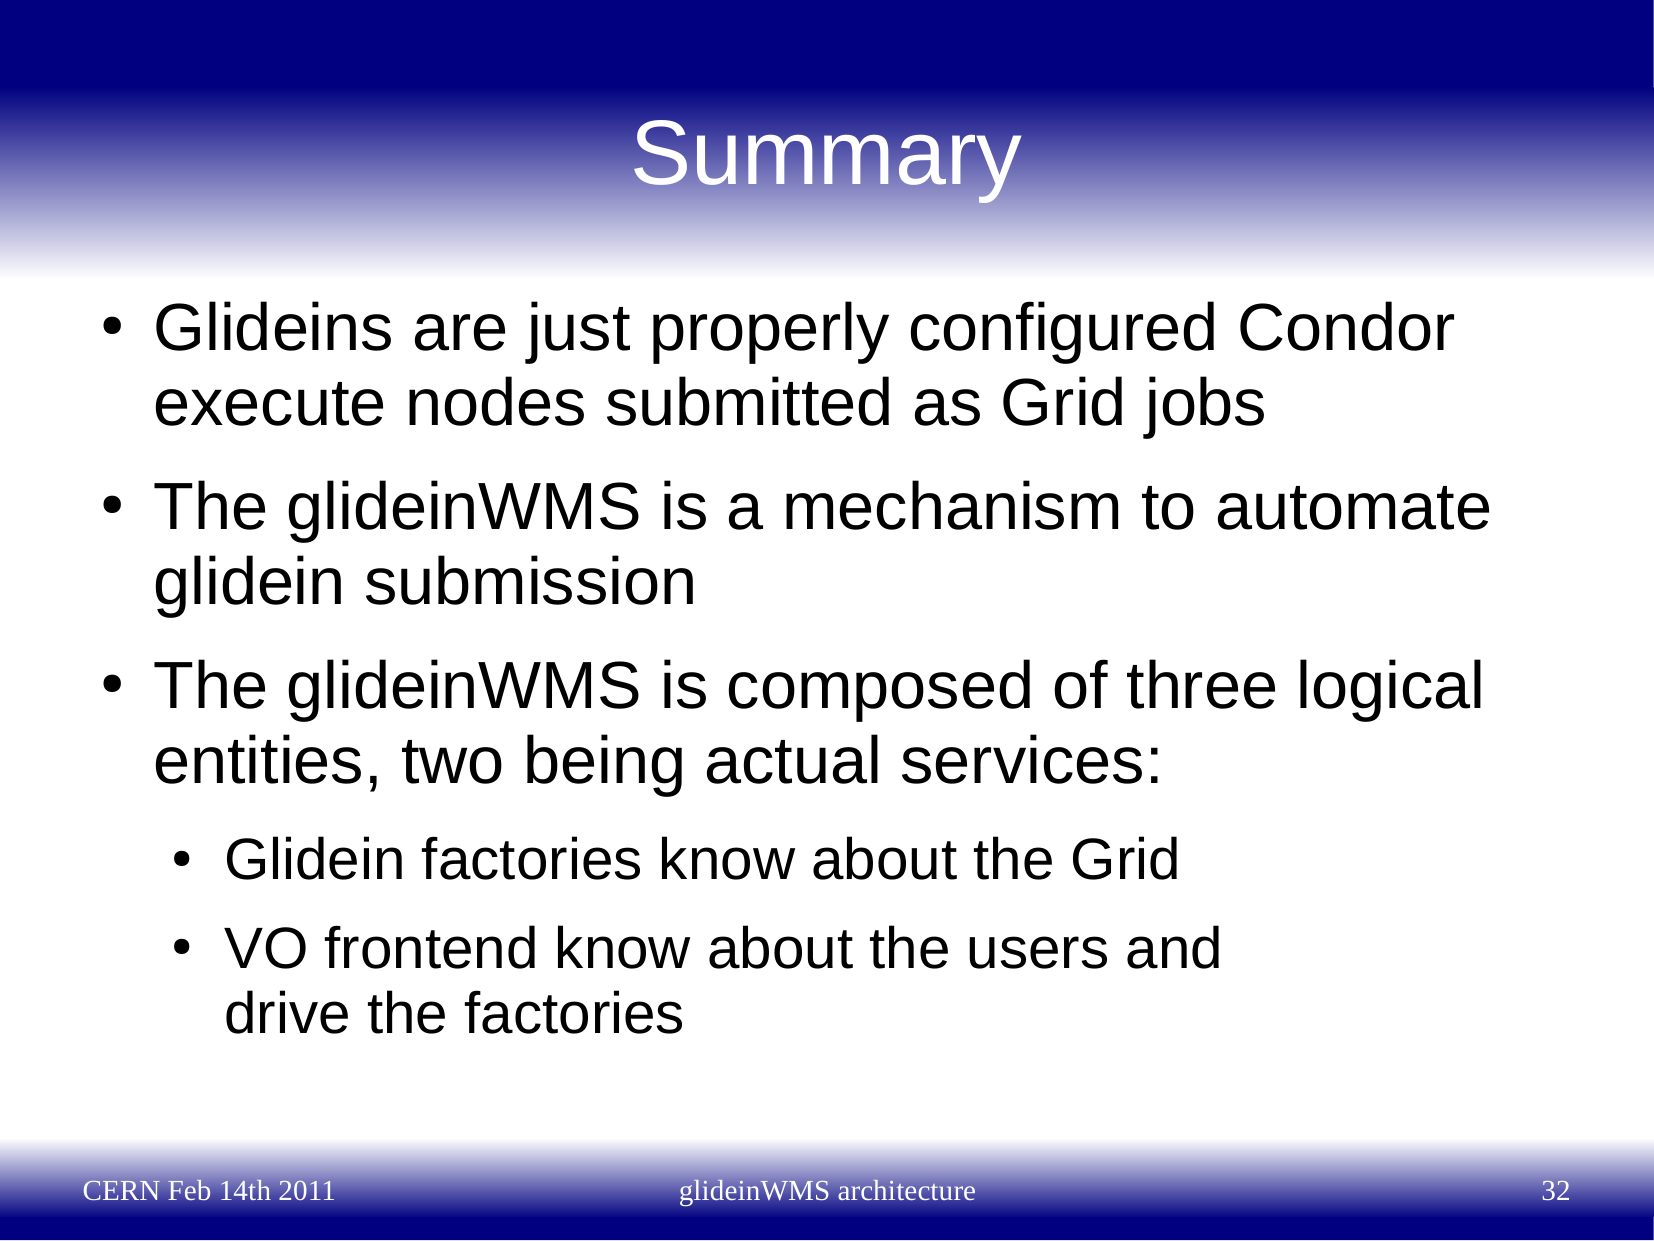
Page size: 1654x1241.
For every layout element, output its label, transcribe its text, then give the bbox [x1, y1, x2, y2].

title Summary [82, 56, 1571, 250]
list Glideins are just properly configured Condor execute nodes submitted as Grid jobs The glideinWMS is a mechanism to automate glidein submission The glideinWMS is composed of three logical entities, two being actual services: Glidein factories know about the Grid VO frontend know about the users and drive the factories [82, 290, 1571, 1109]
